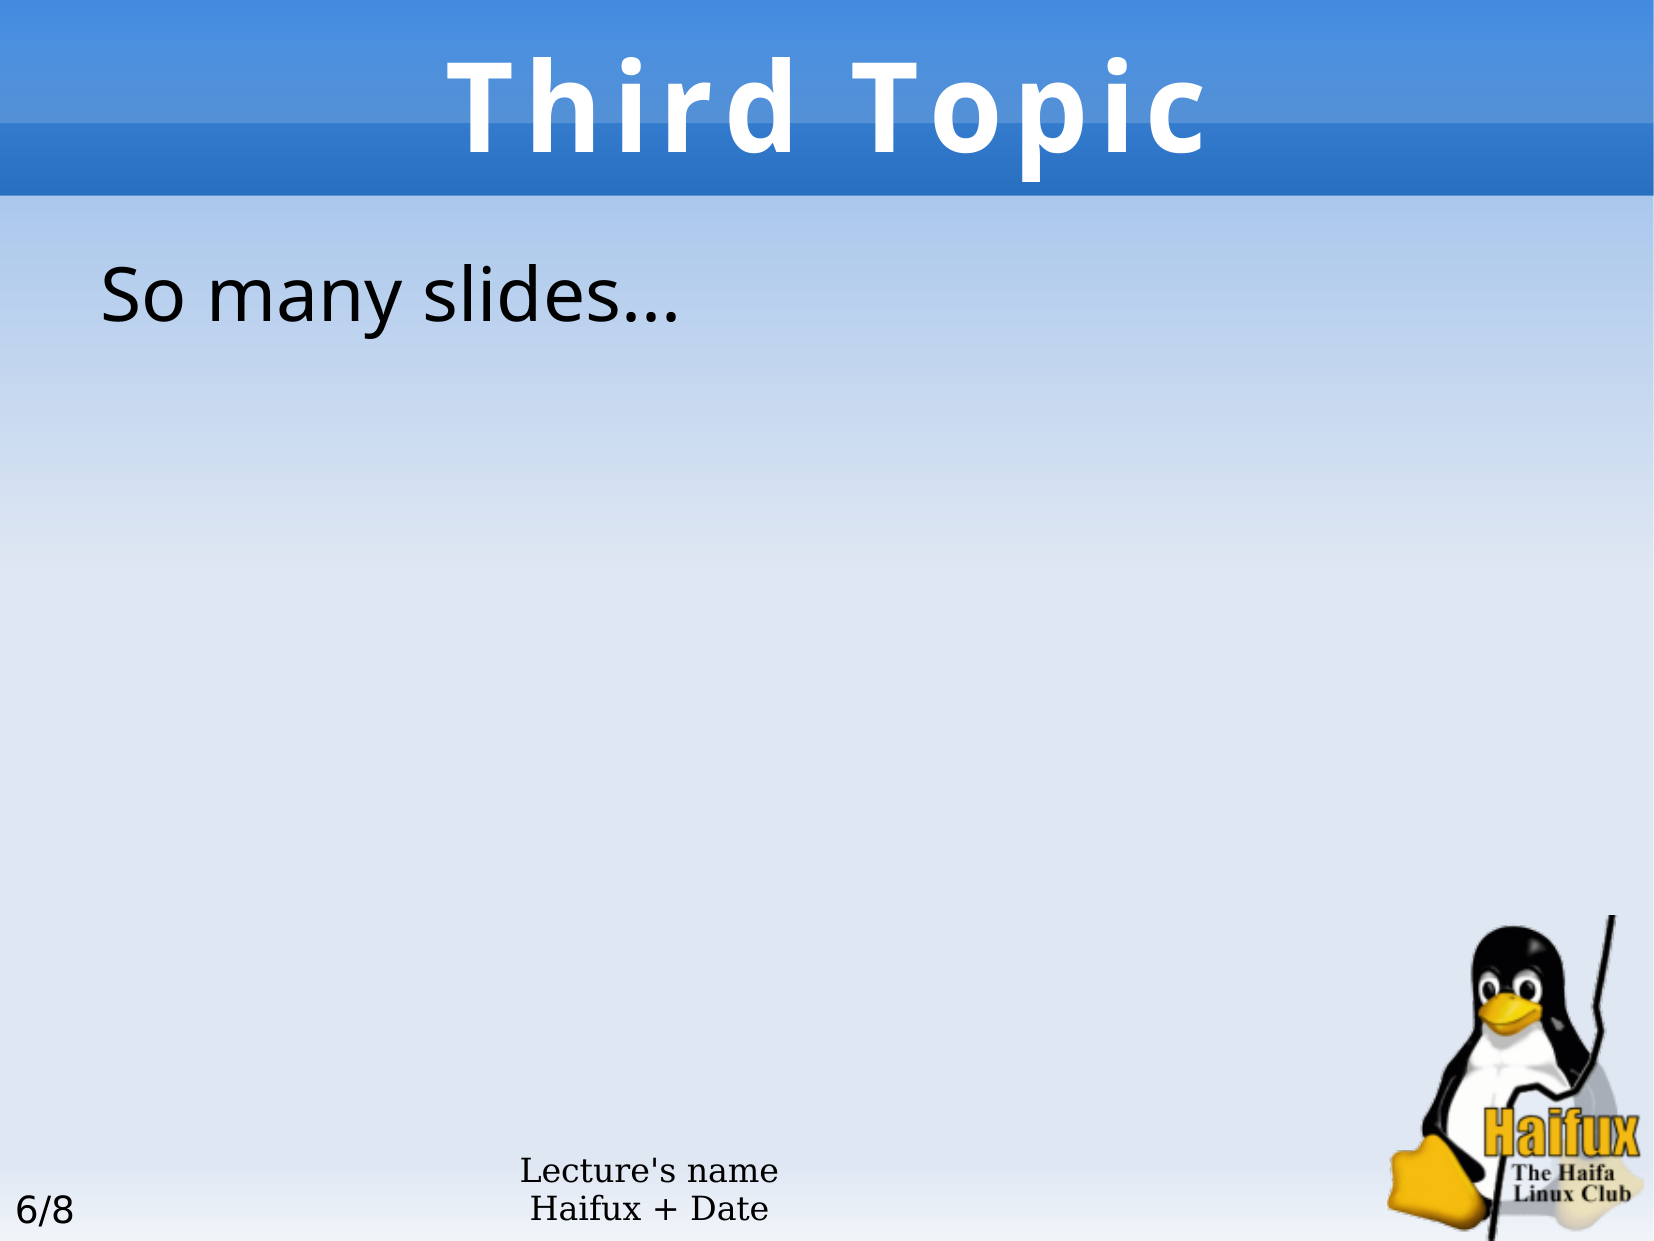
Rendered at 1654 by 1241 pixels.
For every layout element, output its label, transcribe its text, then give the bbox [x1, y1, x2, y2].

title Third Topic [29, 29, 1625, 178]
list So many slides... [82, 240, 1571, 1099]
picture [0, 0, 1654, 1241]
